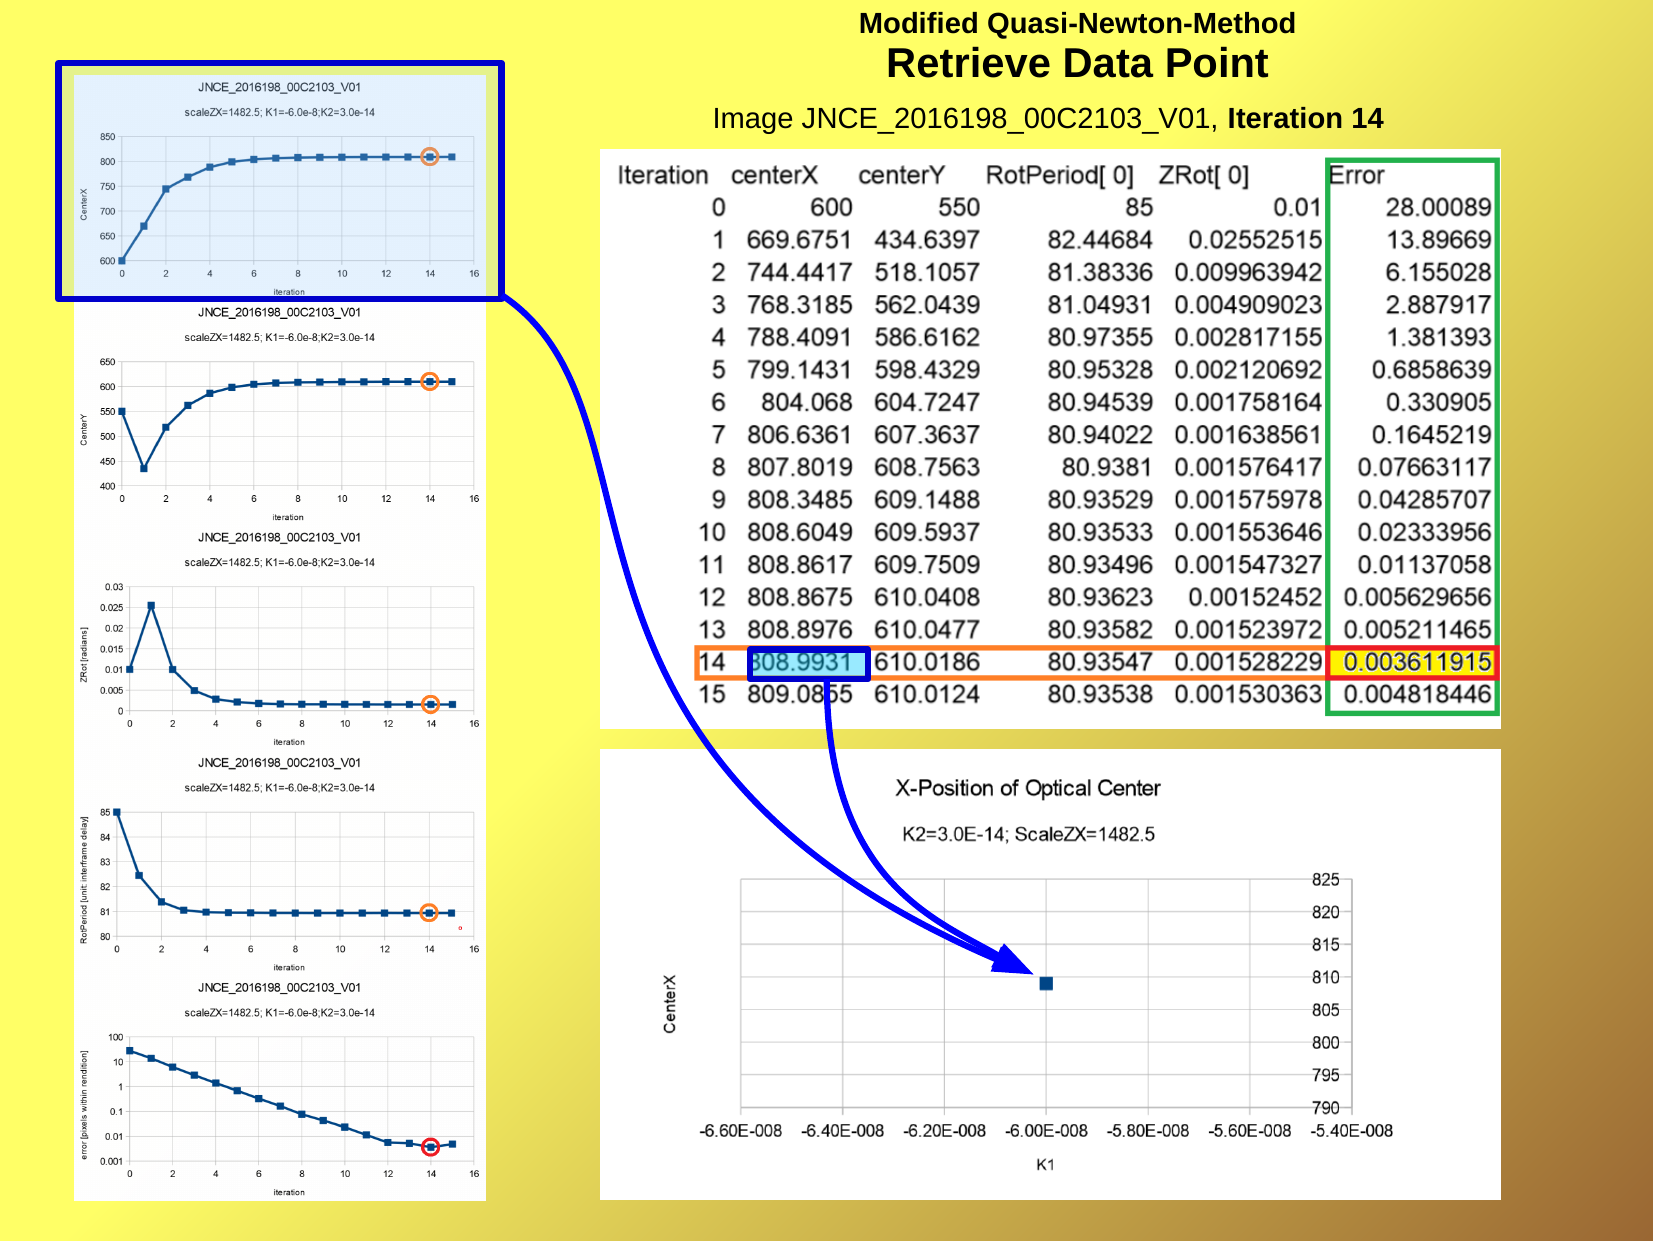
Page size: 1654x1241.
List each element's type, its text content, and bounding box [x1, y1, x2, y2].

picture [74, 300, 486, 1201]
picture [716, 749, 952, 935]
picture [600, 749, 1501, 1201]
text_box [58, 63, 502, 300]
text_box Image JNCE_2016198_00C2103_V01, Iteration 14 [590, 96, 1506, 148]
picture [600, 149, 1501, 729]
text_box Modified Quasi-Newton-Method Retrieve Data Point [590, 0, 1565, 96]
text_box [750, 649, 869, 680]
picture [600, 487, 692, 729]
